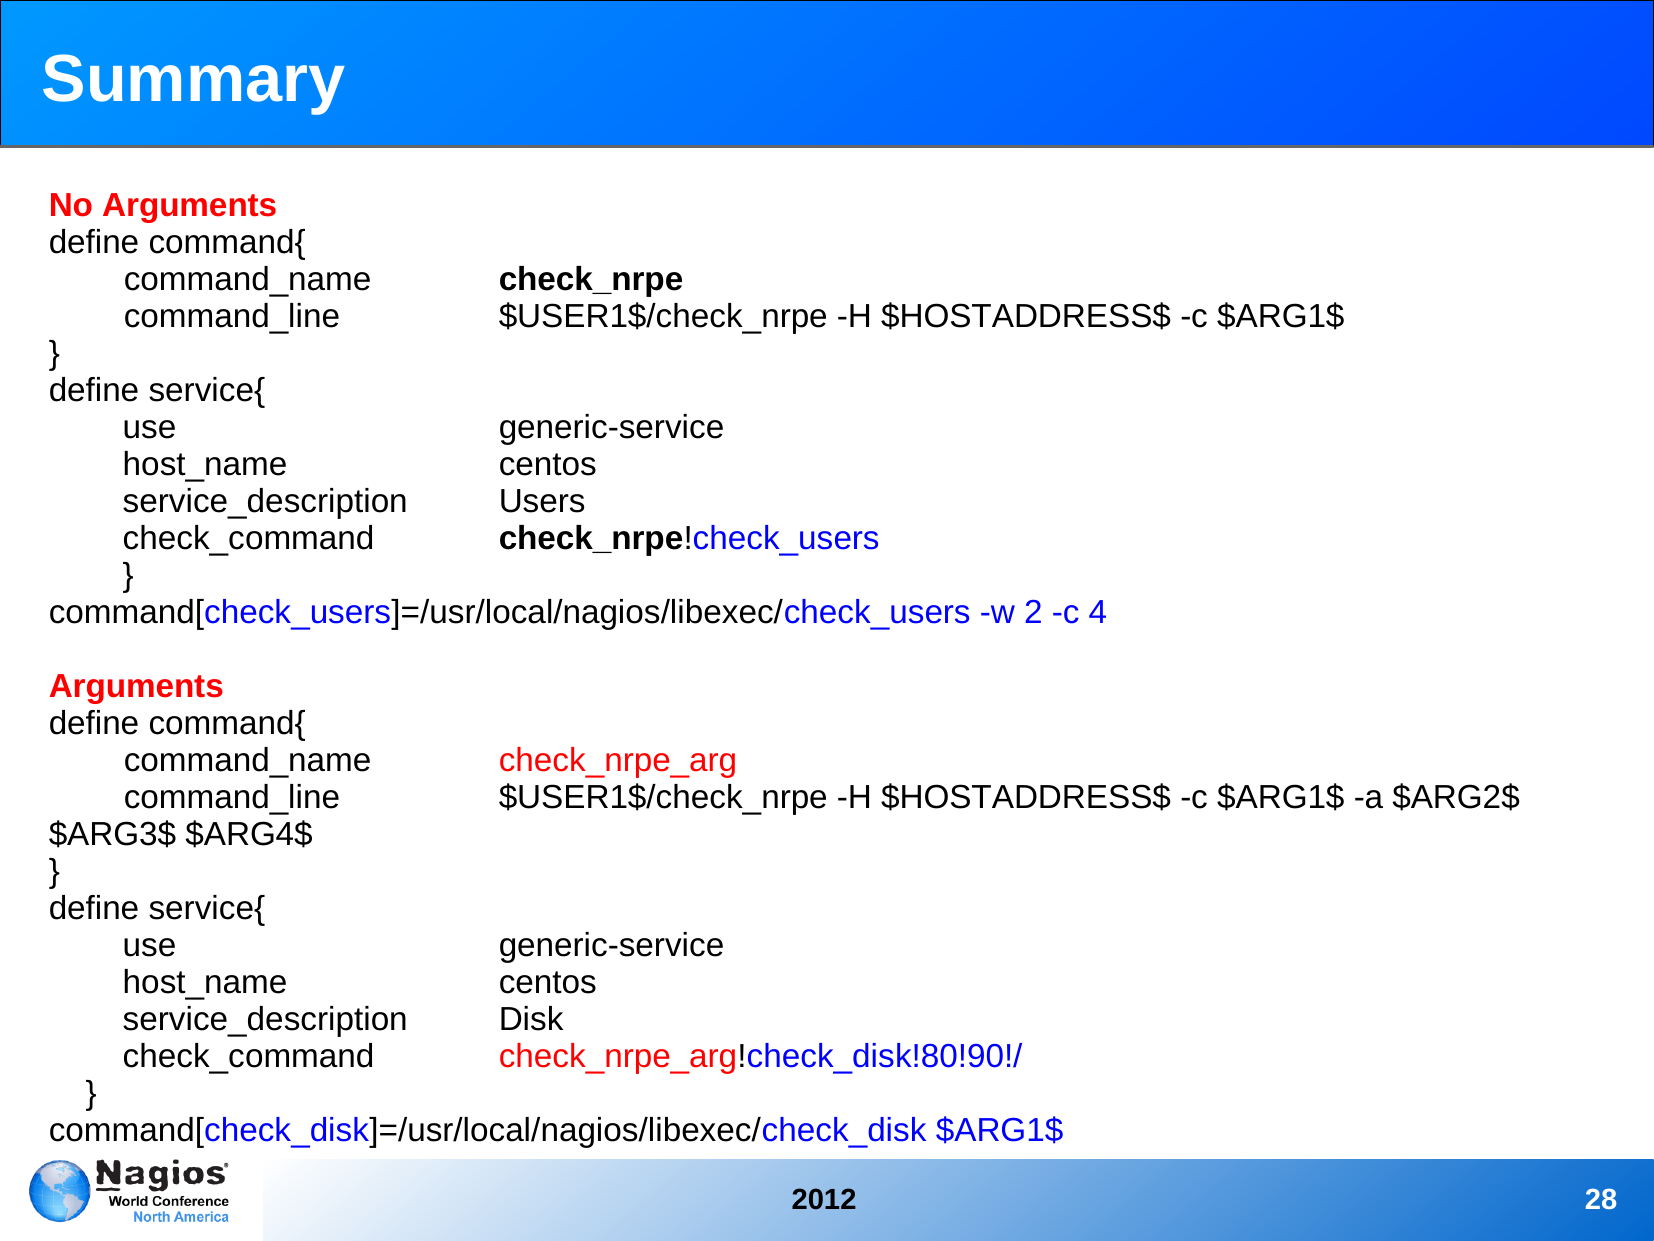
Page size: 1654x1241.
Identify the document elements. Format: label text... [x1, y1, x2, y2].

subtitle No Arguments define command{ command_name check_nrpe command_line $USER1$/check_nrpe -H $HOSTADDRESS$ -c $ARG1$ } define service{ use generic-service host_name centos service_description Users check_command check_nrpe!check_users } command[check_users]=/usr/local/nagios/libexec/check_users -w 2 -c 4 Arguments define command{ command_name check_nrpe_arg command_line $USER1$/check_nrpe -H $HOSTADDRESS$ -c $ARG1$ -a $ARG2$ $ARG3$ $ARG4$ } define service{ use generic-service host_name centos service_description Disk check_command check_nrpe_arg!check_disk!80!90!/ } command[check_disk]=/usr/local/nagios/libexec/check_disk $ARG1$ [48, 155, 1625, 1180]
picture [29, 1159, 229, 1235]
title Summary [41, 36, 1248, 120]
